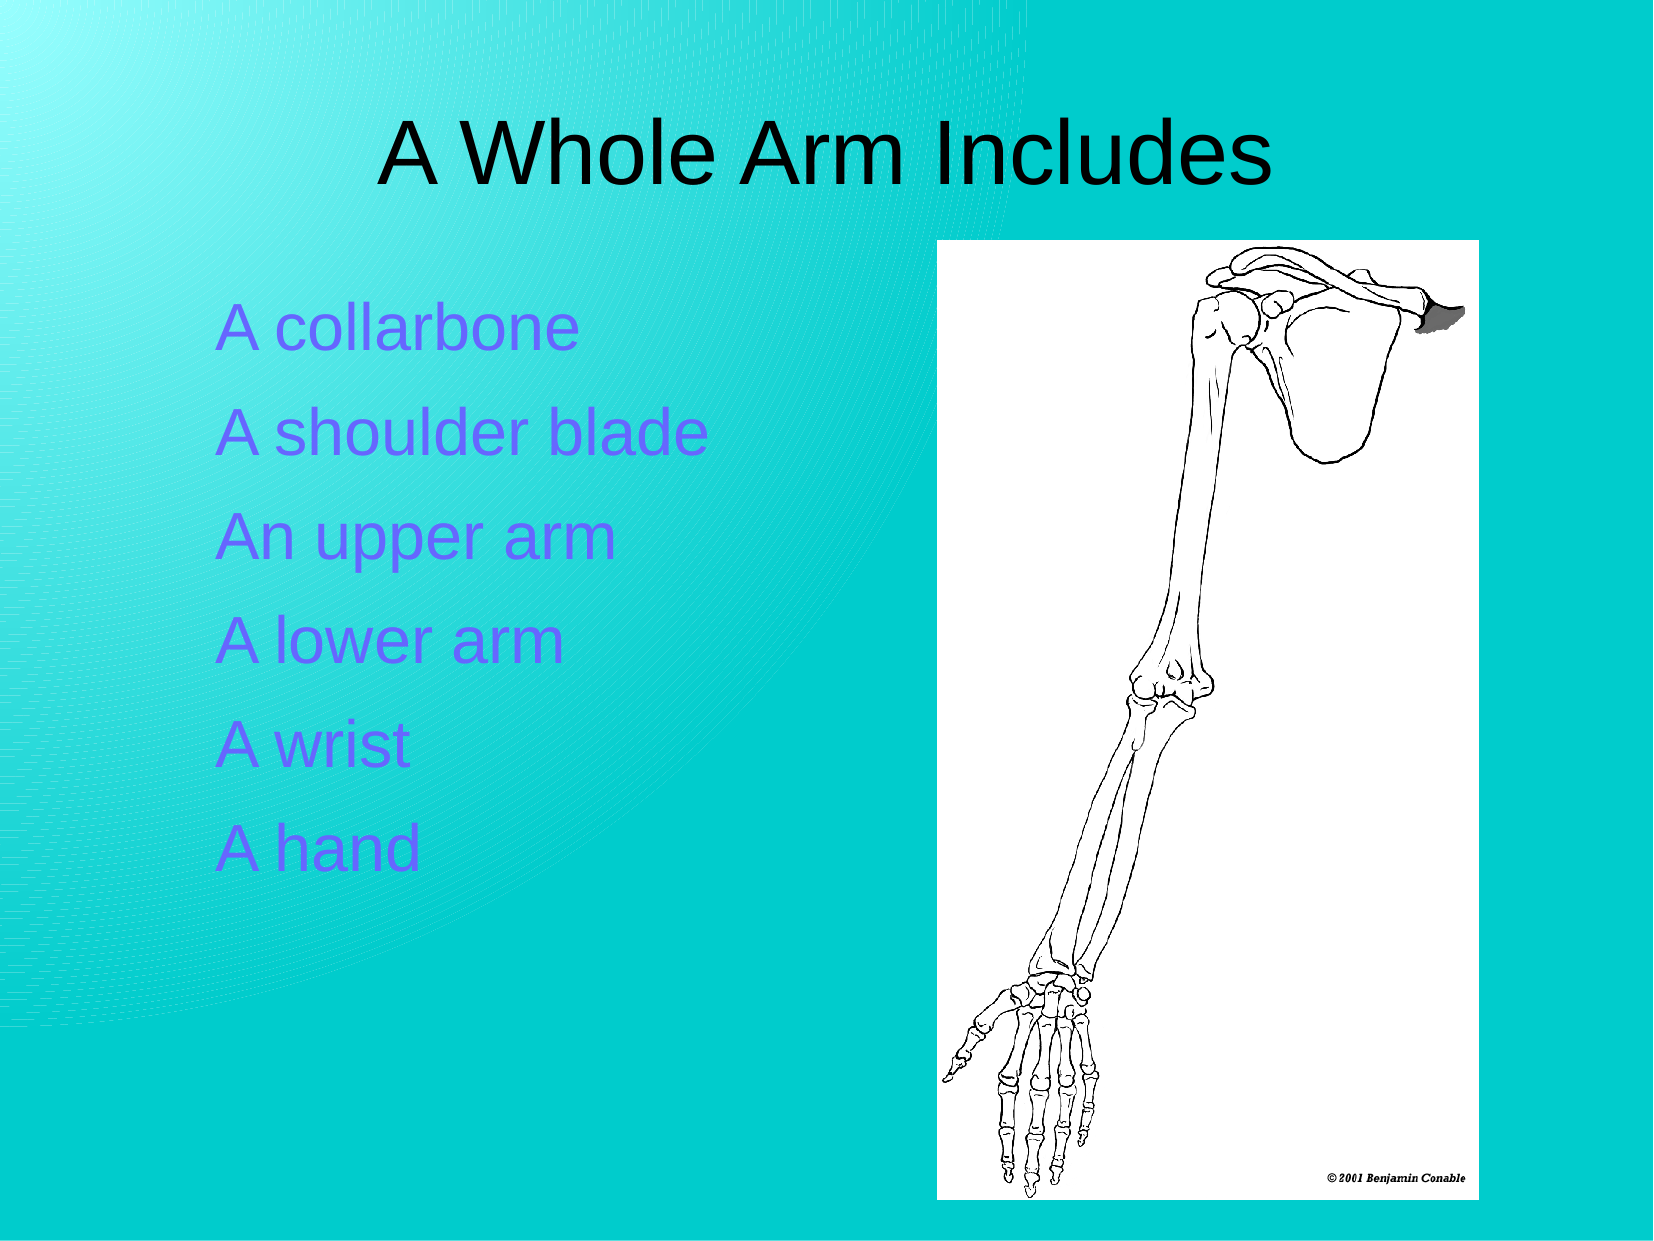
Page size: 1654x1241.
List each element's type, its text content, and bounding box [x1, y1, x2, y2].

picture [937, 240, 1479, 1201]
list A collarbone A shoulder blade An upper arm A lower arm A wrist A hand [214, 290, 788, 1109]
title A Whole Arm Includes [82, 56, 1571, 250]
